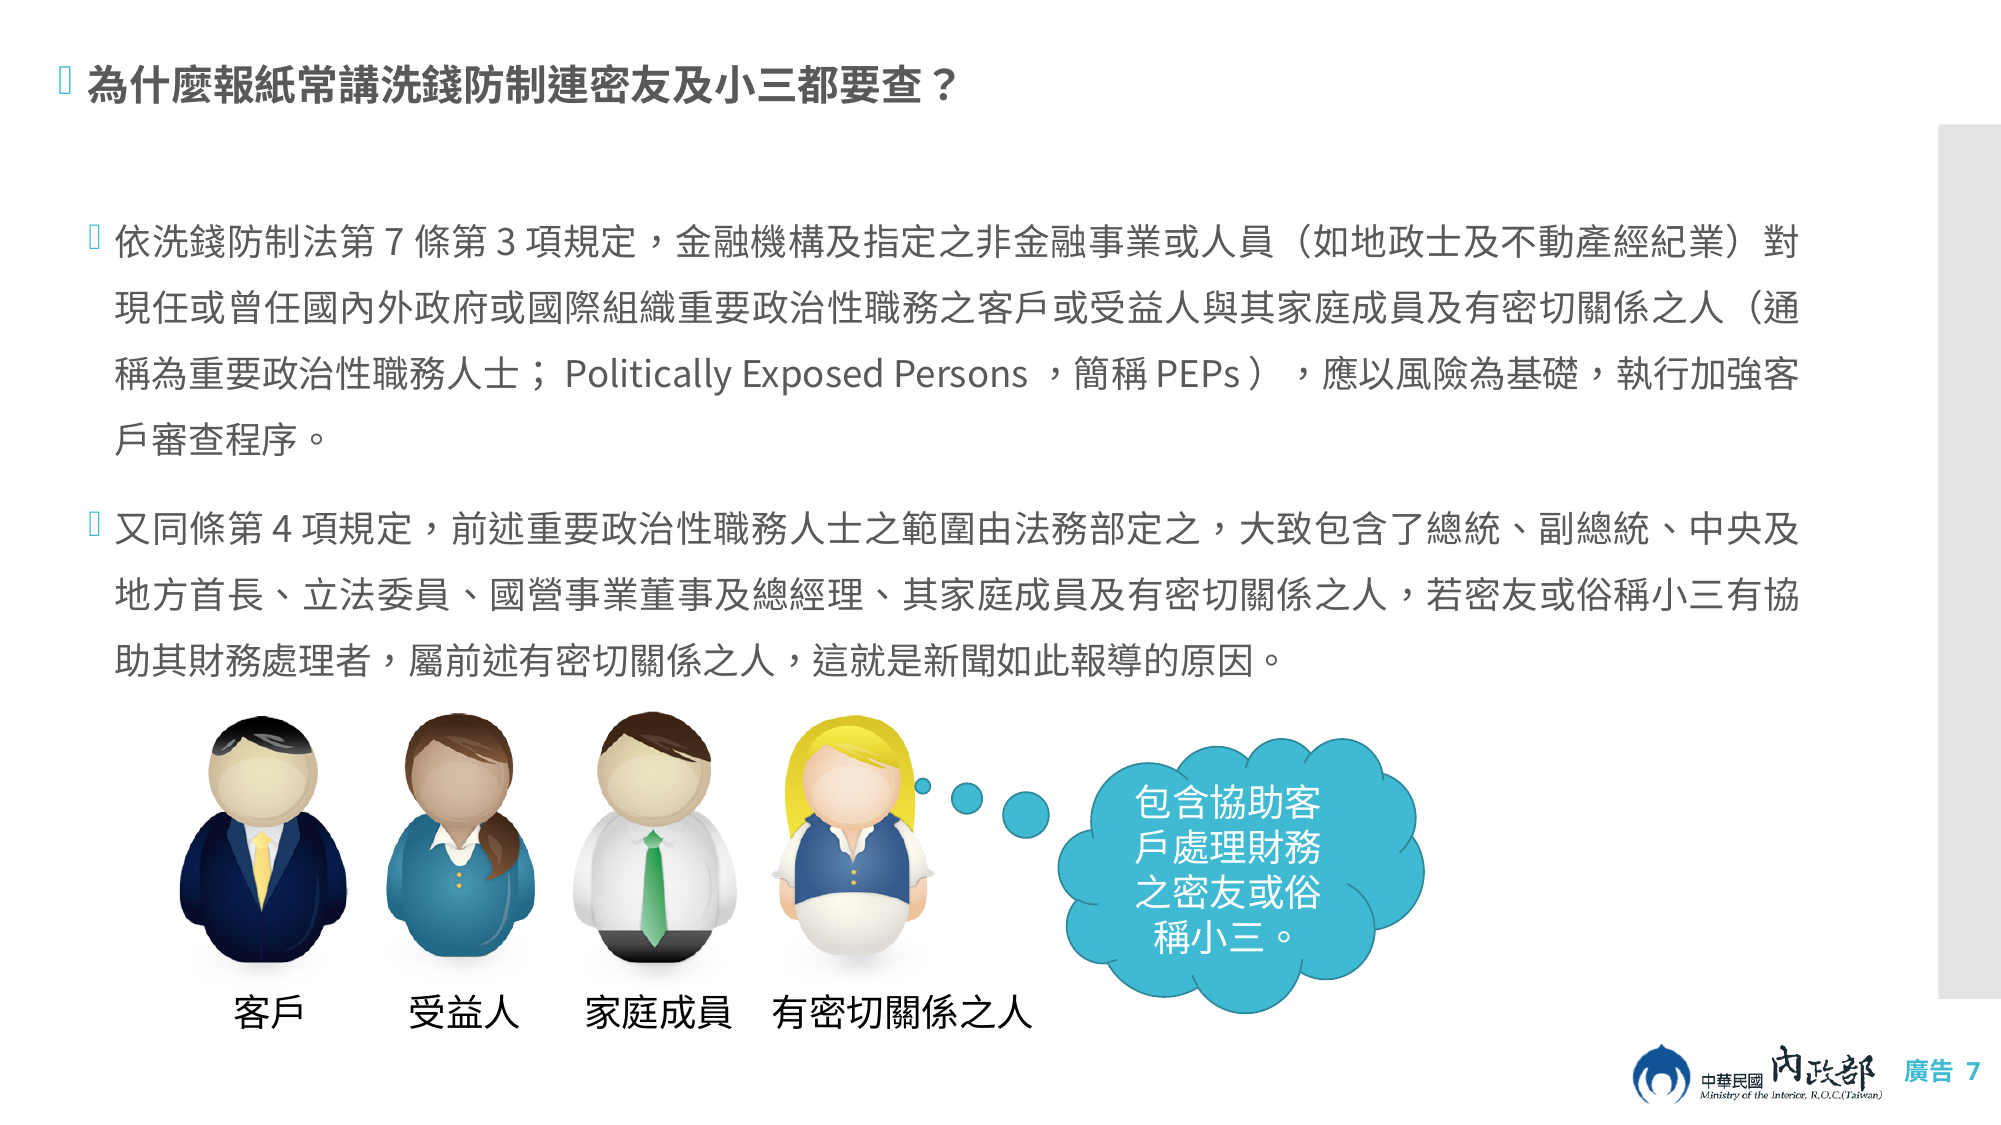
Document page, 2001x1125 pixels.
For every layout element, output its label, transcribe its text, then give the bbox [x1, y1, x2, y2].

picture [153, 693, 962, 989]
picture [1632, 1044, 1882, 1104]
slide_number 廣告 <編號> [1744, 1042, 1996, 1103]
text_box 包含協助客戶處理財務之密友或俗稱小三。 [951, 783, 983, 814]
text_box 客戶 受益人 家庭成員 有密切關係之人 [218, 982, 1059, 1042]
text_box 包含協助客戶處理財務之密友或俗稱小三。 [1003, 792, 1049, 838]
list 為什麼報紙常講洗錢防制連密友及小三都要查？ [42, 28, 1853, 146]
list 依洗錢防制法第7條第3項規定，金融機構及指定之非金融事業或人員（如地政士及不動產經紀業）對現任或曾任國內外政府或國際組織重要政治性職務之客戶或受益人與其家庭成員及有密切關係之人（通稱為重要政治性職務人士；Politically Exposed Persons，簡稱PEPs），應以風險為基礎，執行加強客戶審查程序。 又同條第4項規定，前述重要政治性職務人士之範圍由法務部定之，大致包含了總統、副總統、中央及地方首長、立法委員、國營事業董事及總經理、其家庭成員及有密切關係之人，若密友或俗稱小三有協助其財務處理者，屬前述有密切關係之人，這就是新聞如此報導的原因。 [73, 184, 1816, 695]
text_box 包含協助客戶處理財務之密友或俗稱小三。 [1058, 738, 1424, 1014]
